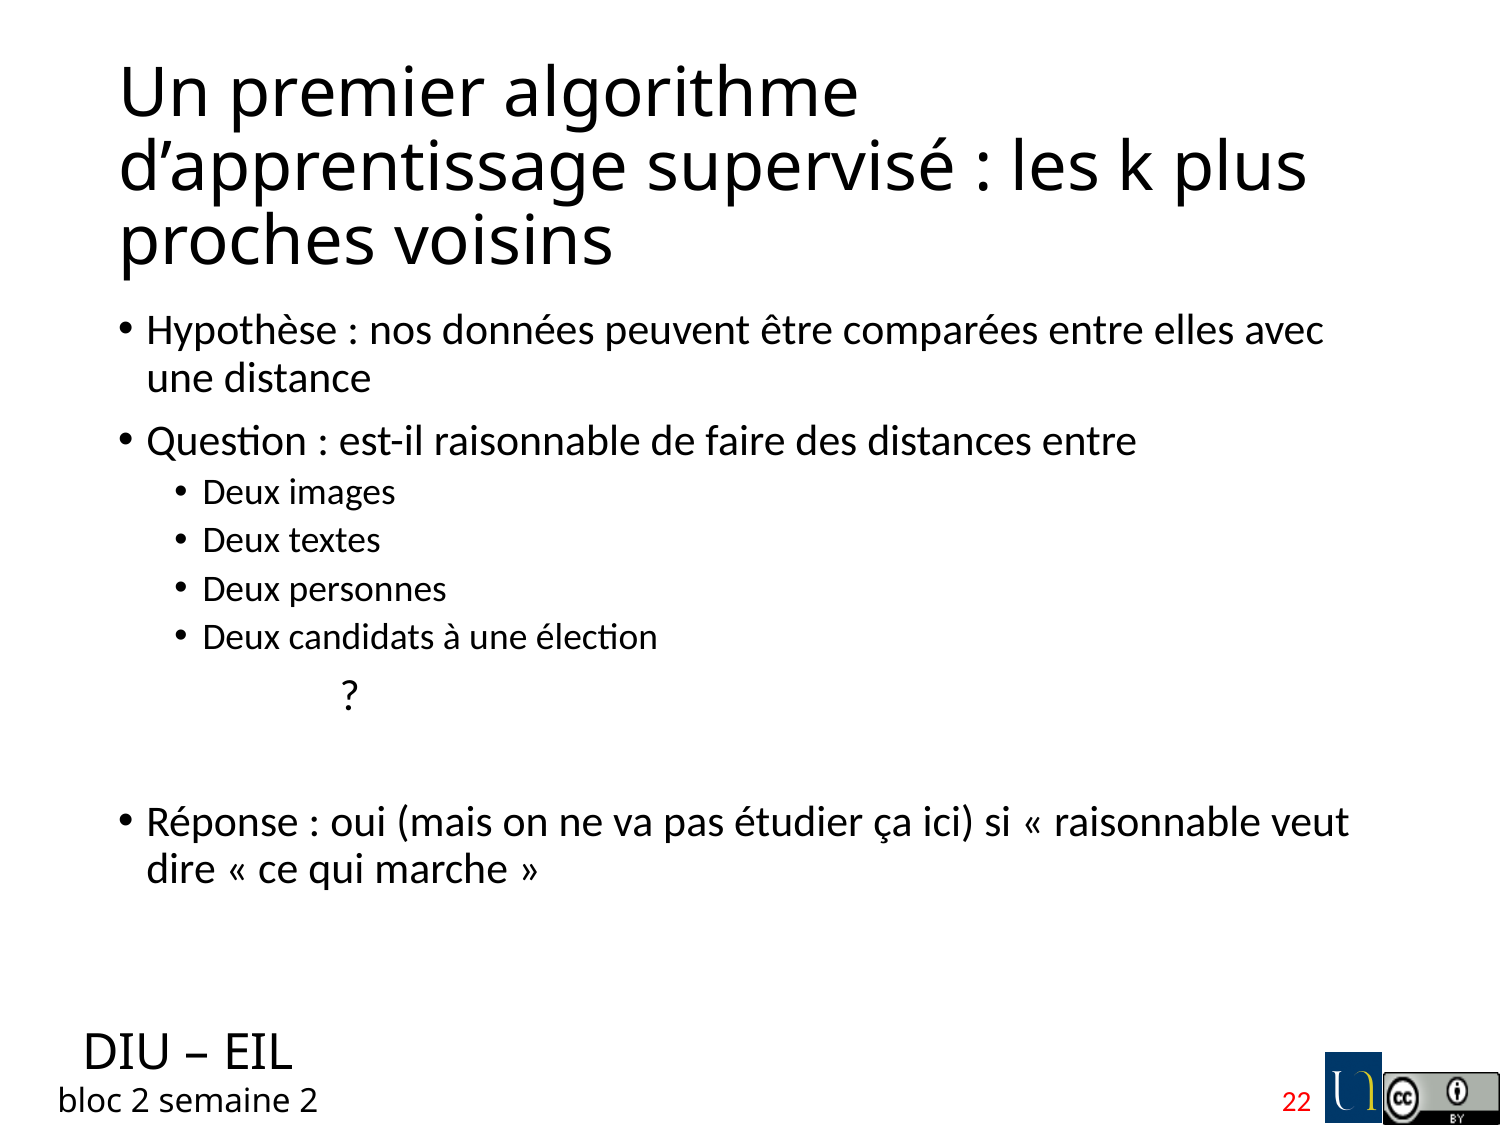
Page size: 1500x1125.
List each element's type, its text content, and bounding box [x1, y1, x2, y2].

slide_number <numéro> [1240, 1070, 1327, 1125]
picture [1383, 1072, 1500, 1125]
title Un premier algorithme d’apprentissage supervisé : les k plus proches voisins [103, 59, 1397, 278]
list Hypothèse : nos données peuvent être comparées entre elles avec une distance Question : est-il raisonnable de faire des distances entre Deux images Deux textes Deux personnes Deux candidats à une élection ? Réponse : oui (mais on ne va pas étudier ça ici) si « raisonnable veut dire « ce qui marche » [103, 299, 1397, 1014]
picture [1325, 1052, 1382, 1123]
